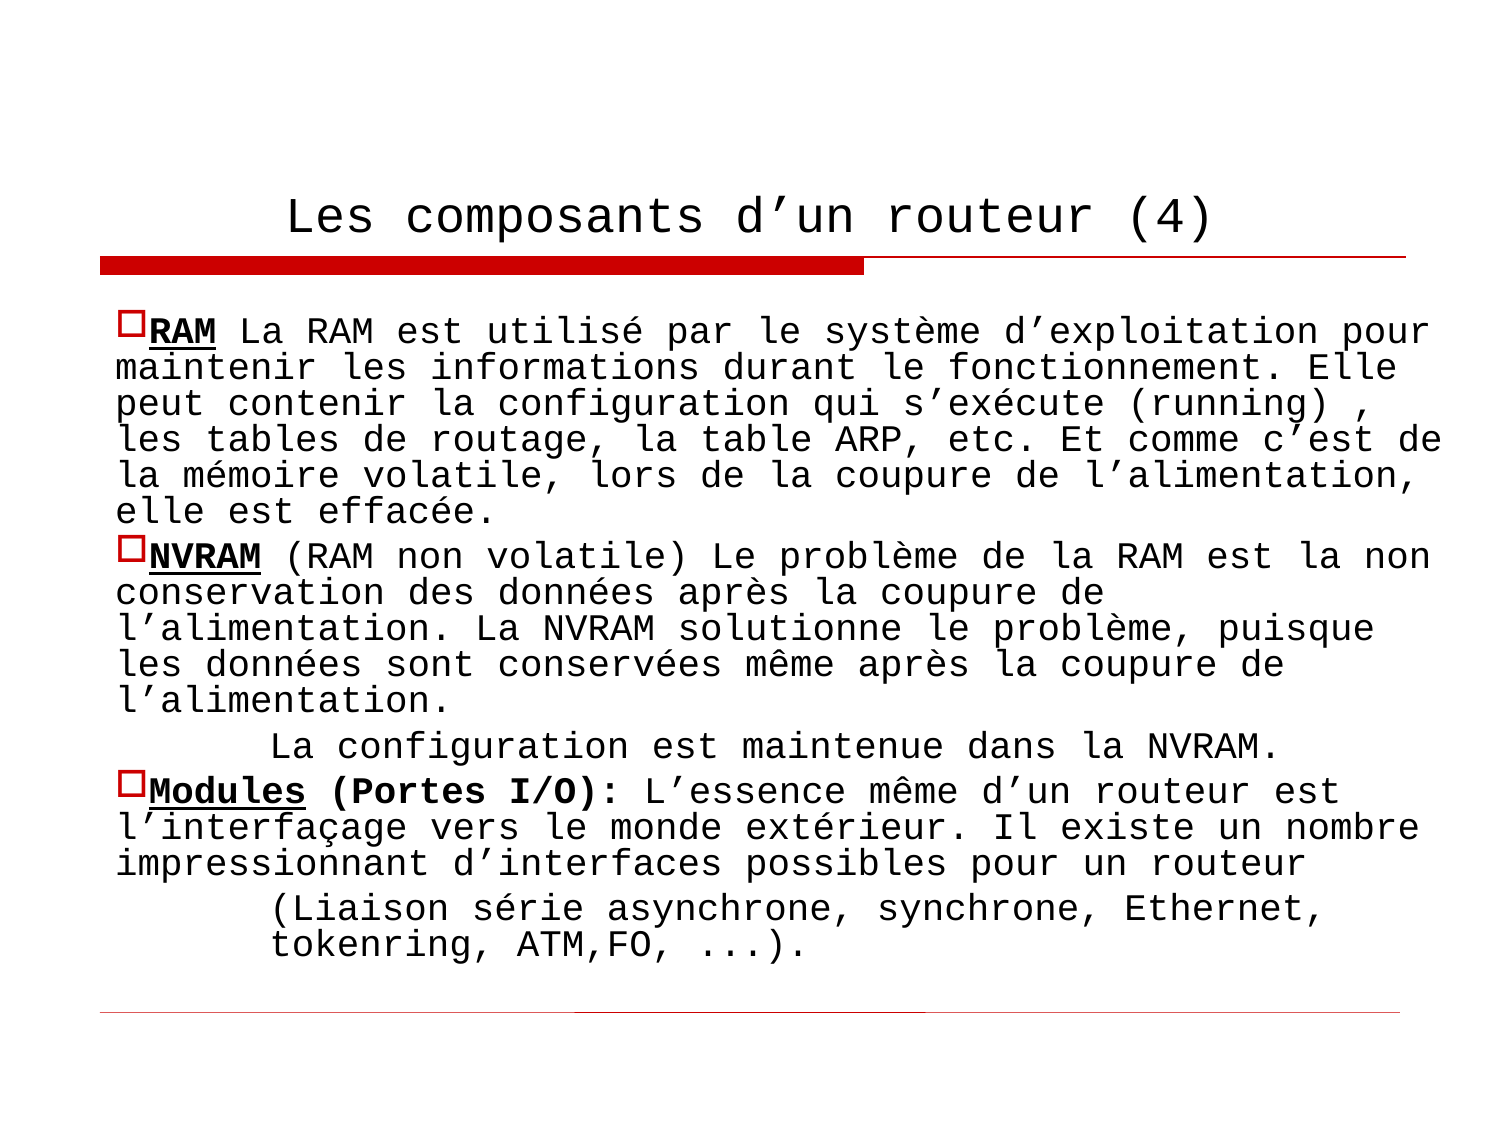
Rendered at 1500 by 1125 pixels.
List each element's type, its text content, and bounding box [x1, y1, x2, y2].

title Les composants d’un routeur (4) [94, 50, 1407, 250]
list RAM La RAM est utilisé par le système d’exploitation pour maintenir les informations durant le fonctionnement. Elle peut contenir la configuration qui s’exécute (running) , les tables de routage, la table ARP, etc. Et comme c’est de la mémoire volatile, lors de la coupure de l’alimentation, elle est effacée. NVRAM (RAM non volatile) Le problème de la RAM est la non conservation des données après la coupure de l’alimentation. La NVRAM solutionne le problème, puisque les données sont conservées même après la coupure de l’alimentation. La configuration est maintenue dans la NVRAM. Modules (Portes I/O): L’essence même d’un routeur est l’interfaçage vers le monde extérieur. Il existe un nombre impressionnant d’interfaces possibles pour un routeur (Liaison série asynchrone, synchrone, Ethernet, tokenring, ATM,FO, ...). [100, 255, 1471, 1006]
